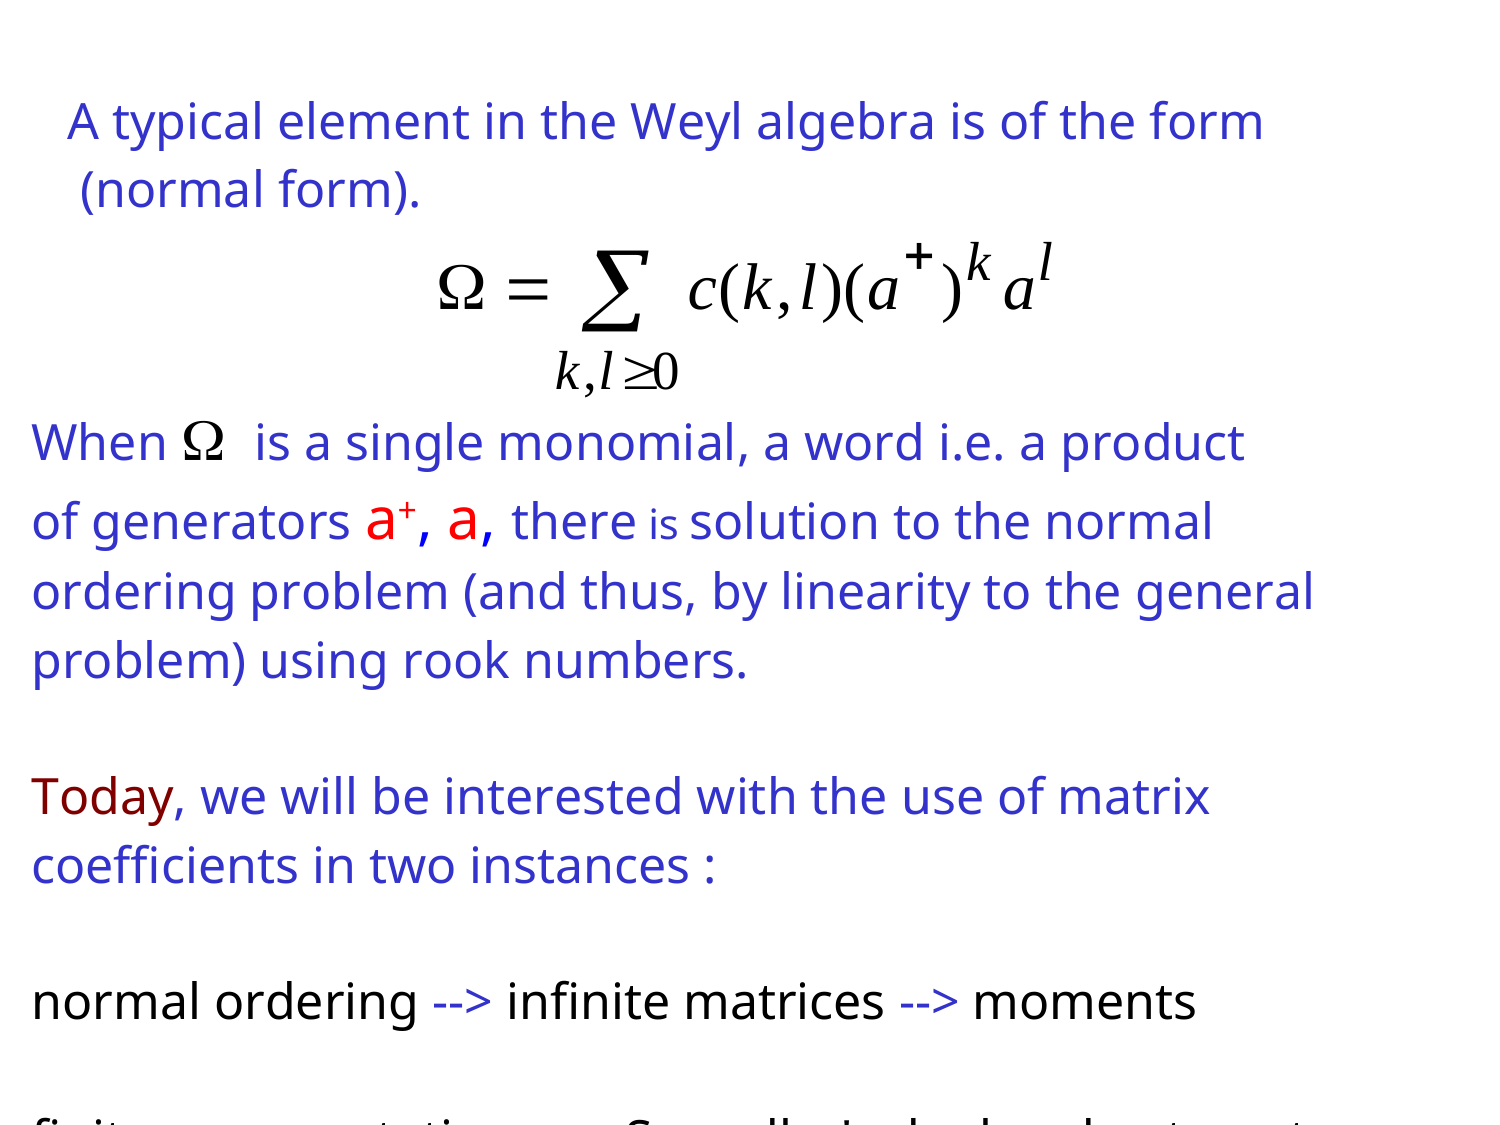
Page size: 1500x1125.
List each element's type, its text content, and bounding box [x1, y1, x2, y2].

text_box When  is a single monomial, a word i.e. a product of generators a+, a, there is solution to the normal ordering problem (and thus, by linearity to the general problem) using rook numbers. Today, we will be interested with the use of matrix coefficients in two instances : normal ordering --> infinite matrices --> moments finite representations --> Sweedler's dual and automata [16, 390, 1365, 1125]
chart [427, 216, 1067, 390]
text_box A typical element in the Weyl algebra is of the form (normal form). [52, 78, 1422, 231]
